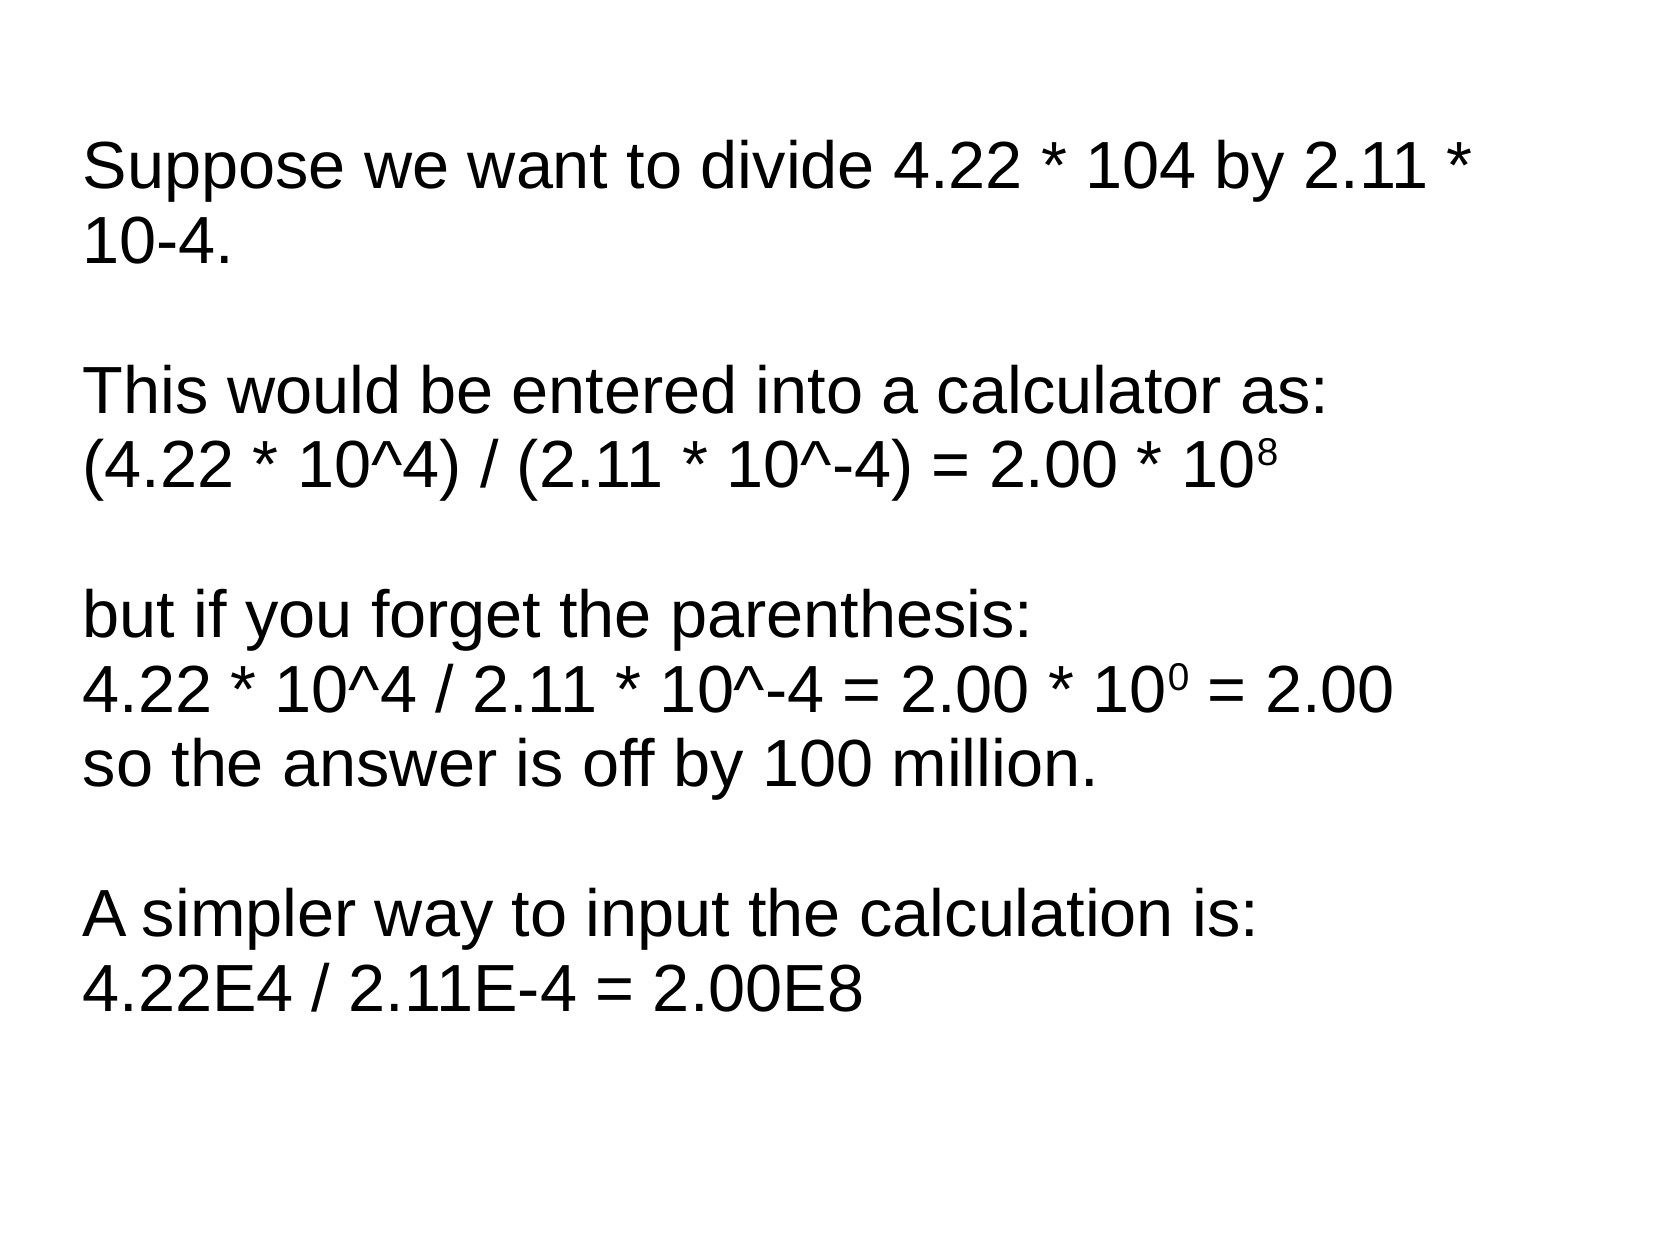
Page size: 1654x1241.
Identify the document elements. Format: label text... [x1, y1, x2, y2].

subtitle Suppose we want to divide 4.22 * 104 by 2.11 * 10-4. This would be entered into a calculator as: (4.22 * 10^4) / (2.11 * 10^-4) = 2.00 * 108 but if you forget the parenthesis: 4.22 * 10^4 / 2.11 * 10^-4 = 2.00 * 100 = 2.00 so the answer is off by 100 million. A simpler way to input the calculation is: 4.22E4 / 2.11E-4 = 2.00E8 [82, 43, 1571, 1186]
